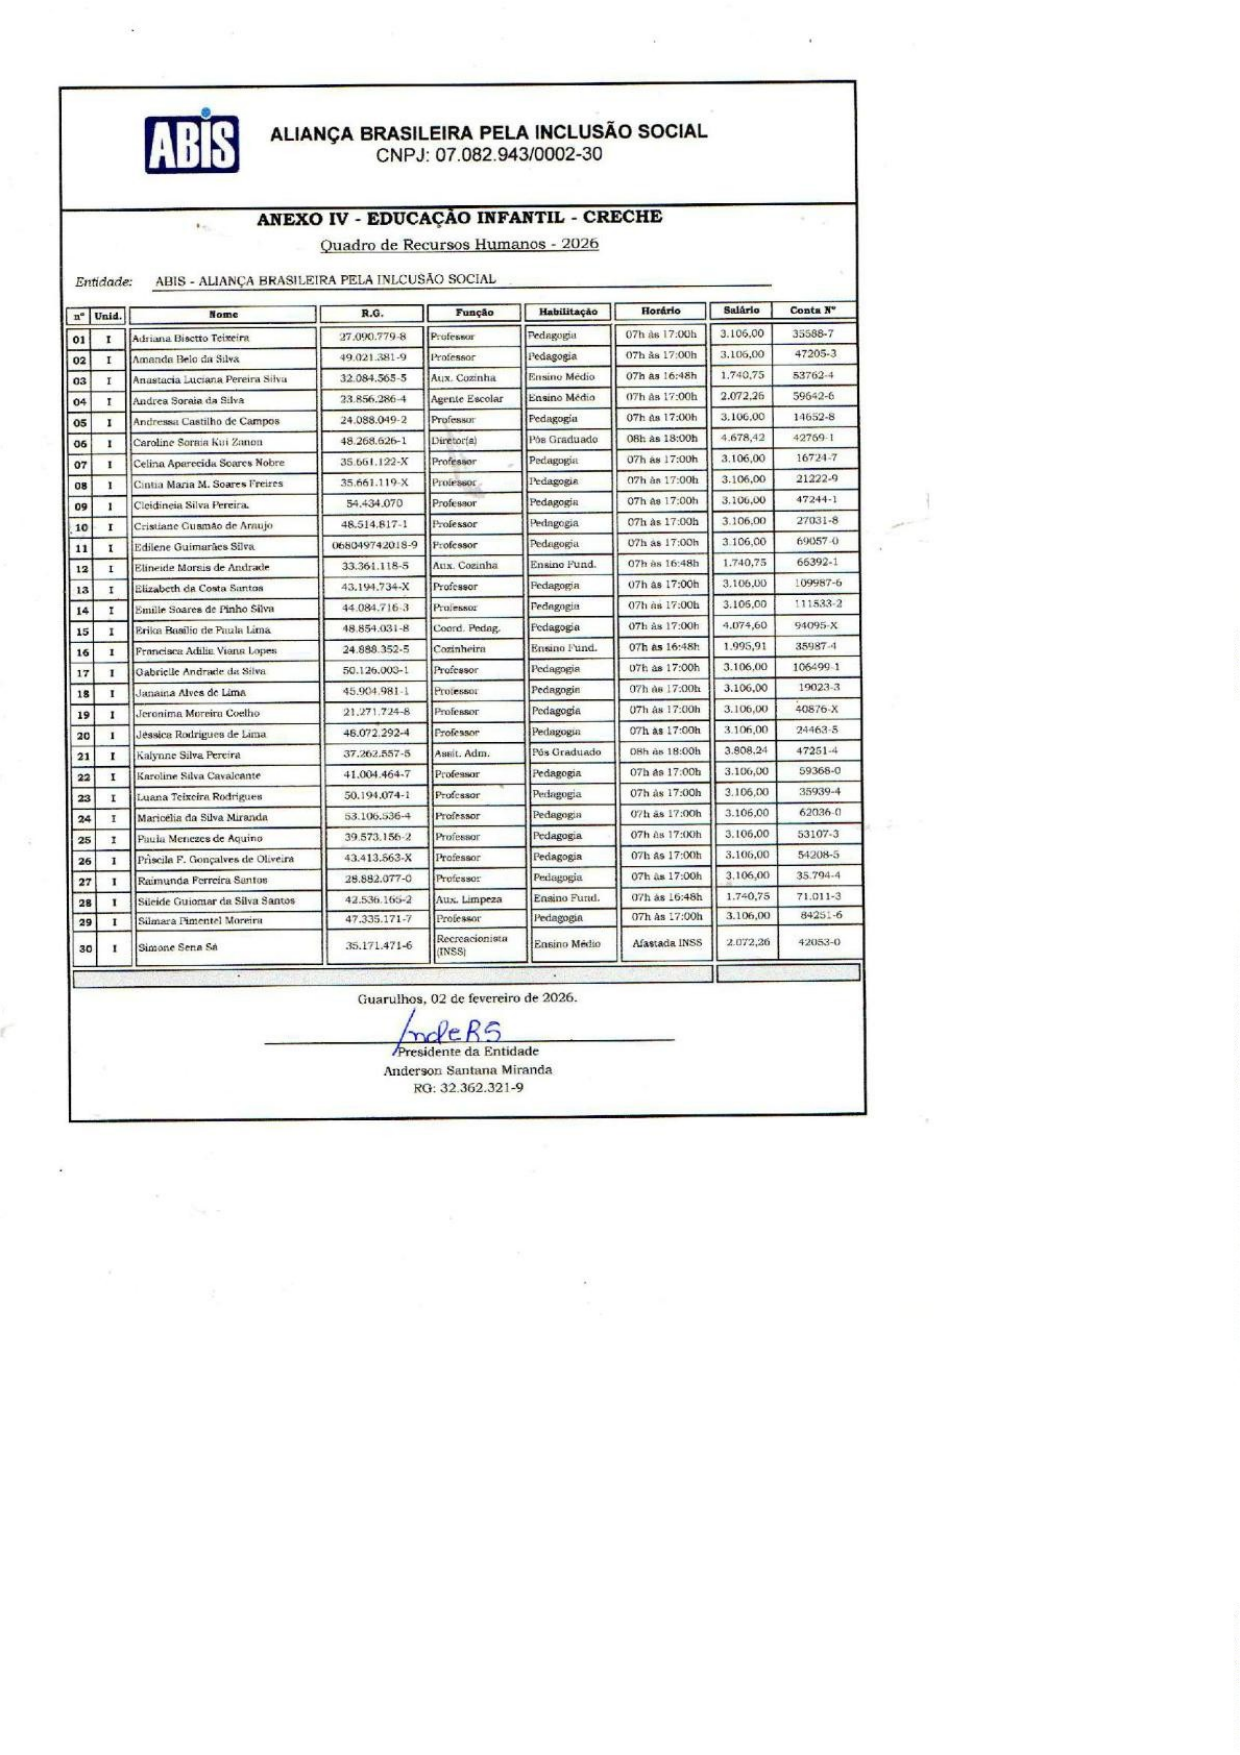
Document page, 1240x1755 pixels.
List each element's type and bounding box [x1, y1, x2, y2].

text_box [0, 1, 1240, 1753]
